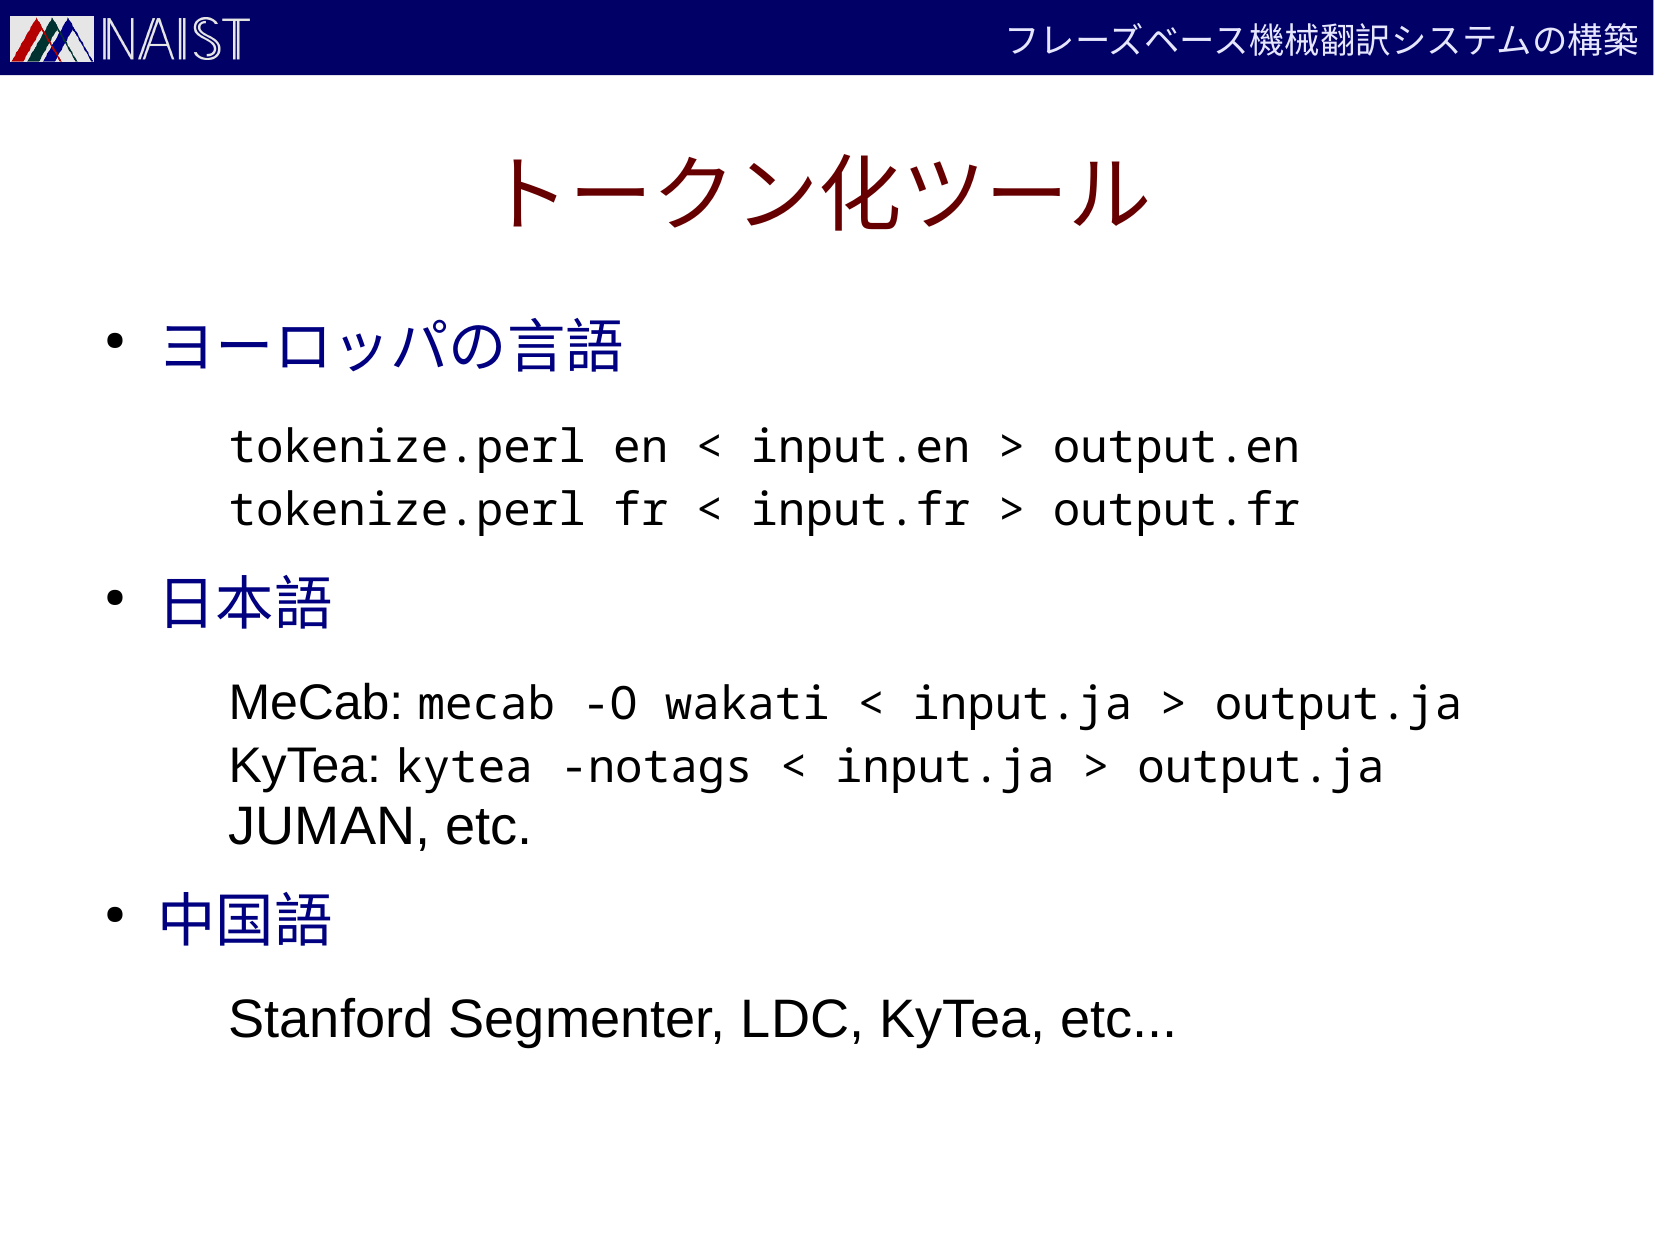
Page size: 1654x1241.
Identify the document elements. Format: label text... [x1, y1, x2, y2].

list ヨーロッパの言語 tokenize.perl en < input.en > output.en tokenize.perl fr < input.fr > output.fr 日本語 MeCab: mecab -O wakati < input.ja > output.ja KyTea: kytea -notags < input.ja > output.ja JUMAN, etc. 中国語 Stanford Segmenter, LDC, KyTea, etc... [86, 300, 1576, 1104]
picture [10, 16, 94, 62]
picture [102, 17, 251, 60]
title トークン化ツール [75, 92, 1564, 285]
